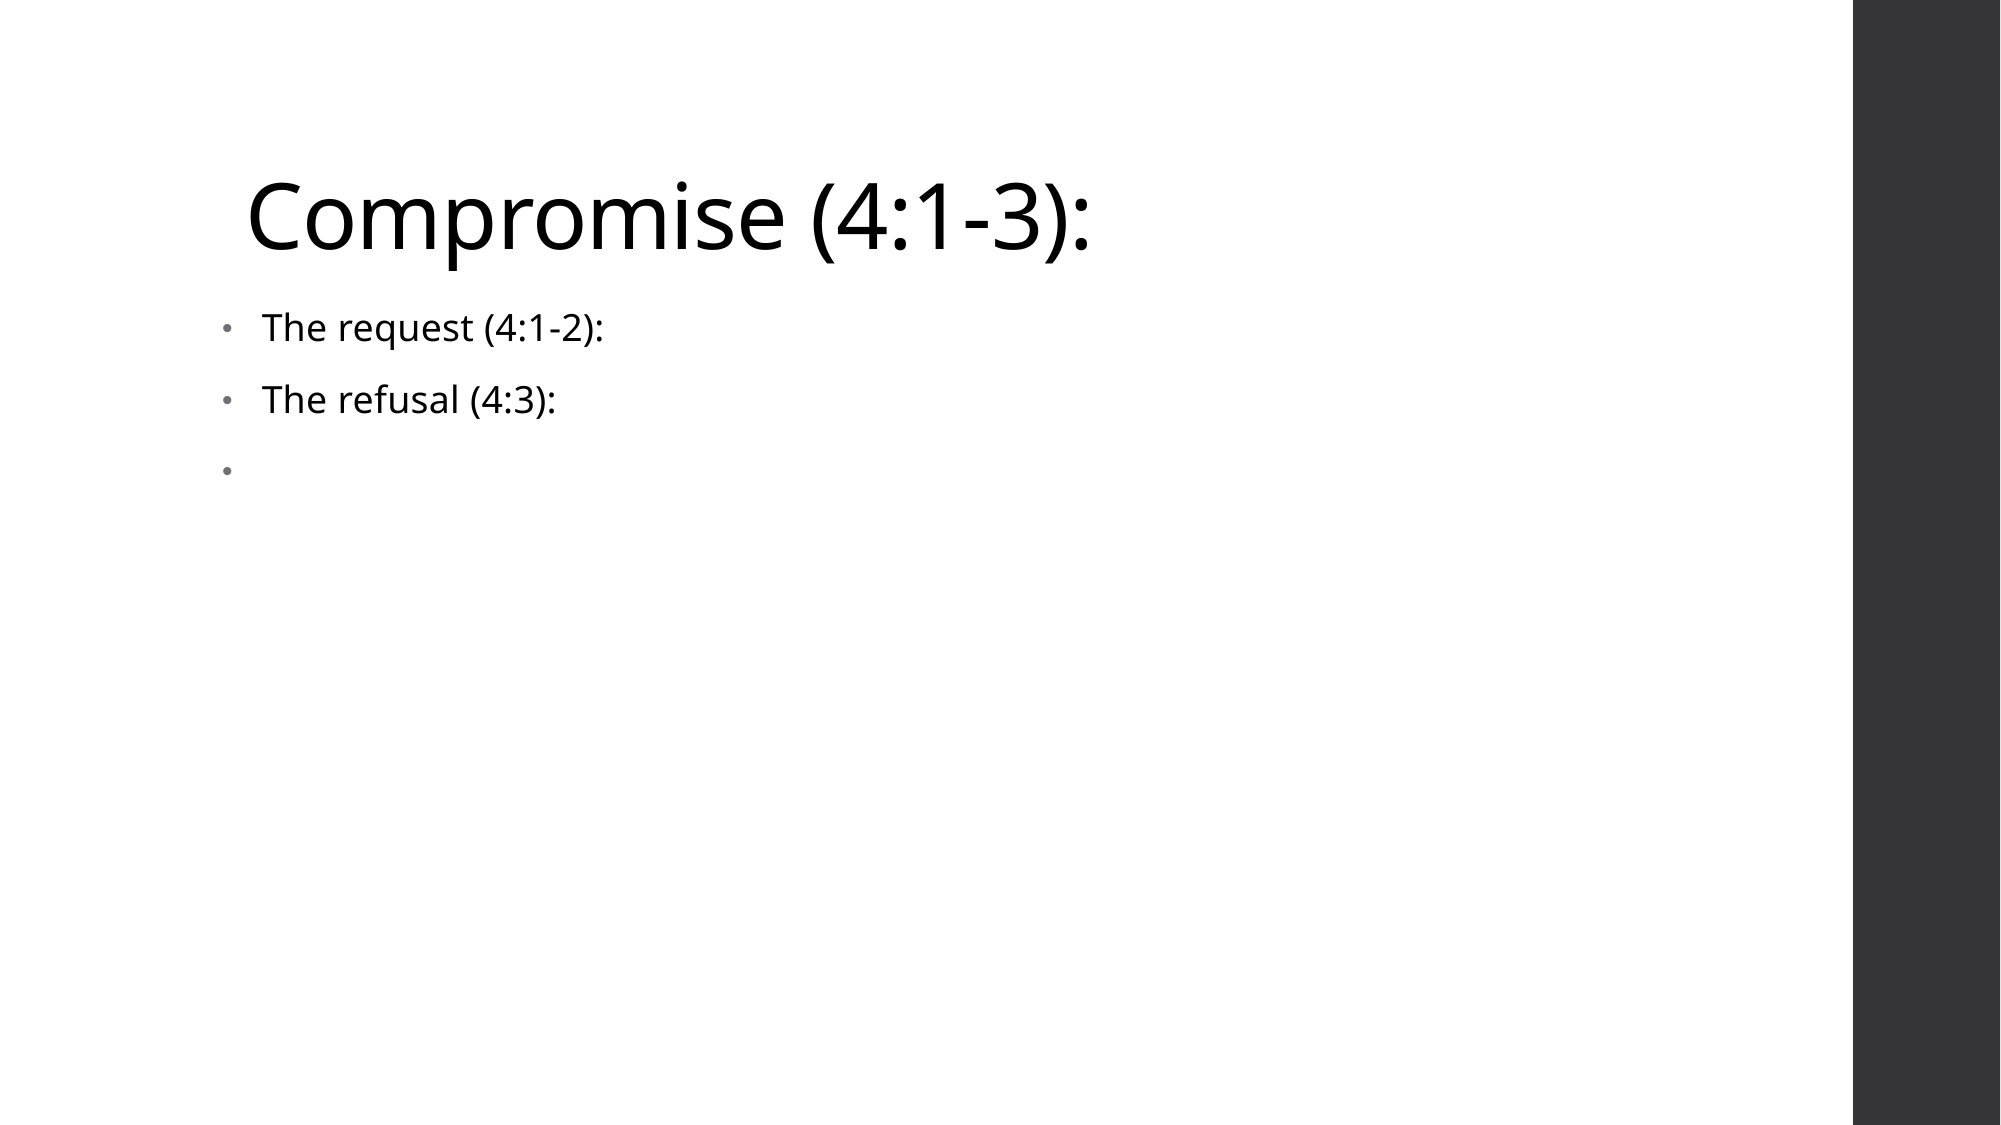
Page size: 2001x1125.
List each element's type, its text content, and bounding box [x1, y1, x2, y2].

title Compromise (4:1-3): [206, 60, 1797, 278]
list The request (4:1-2): The refusal (4:3): [206, 299, 1617, 1014]
